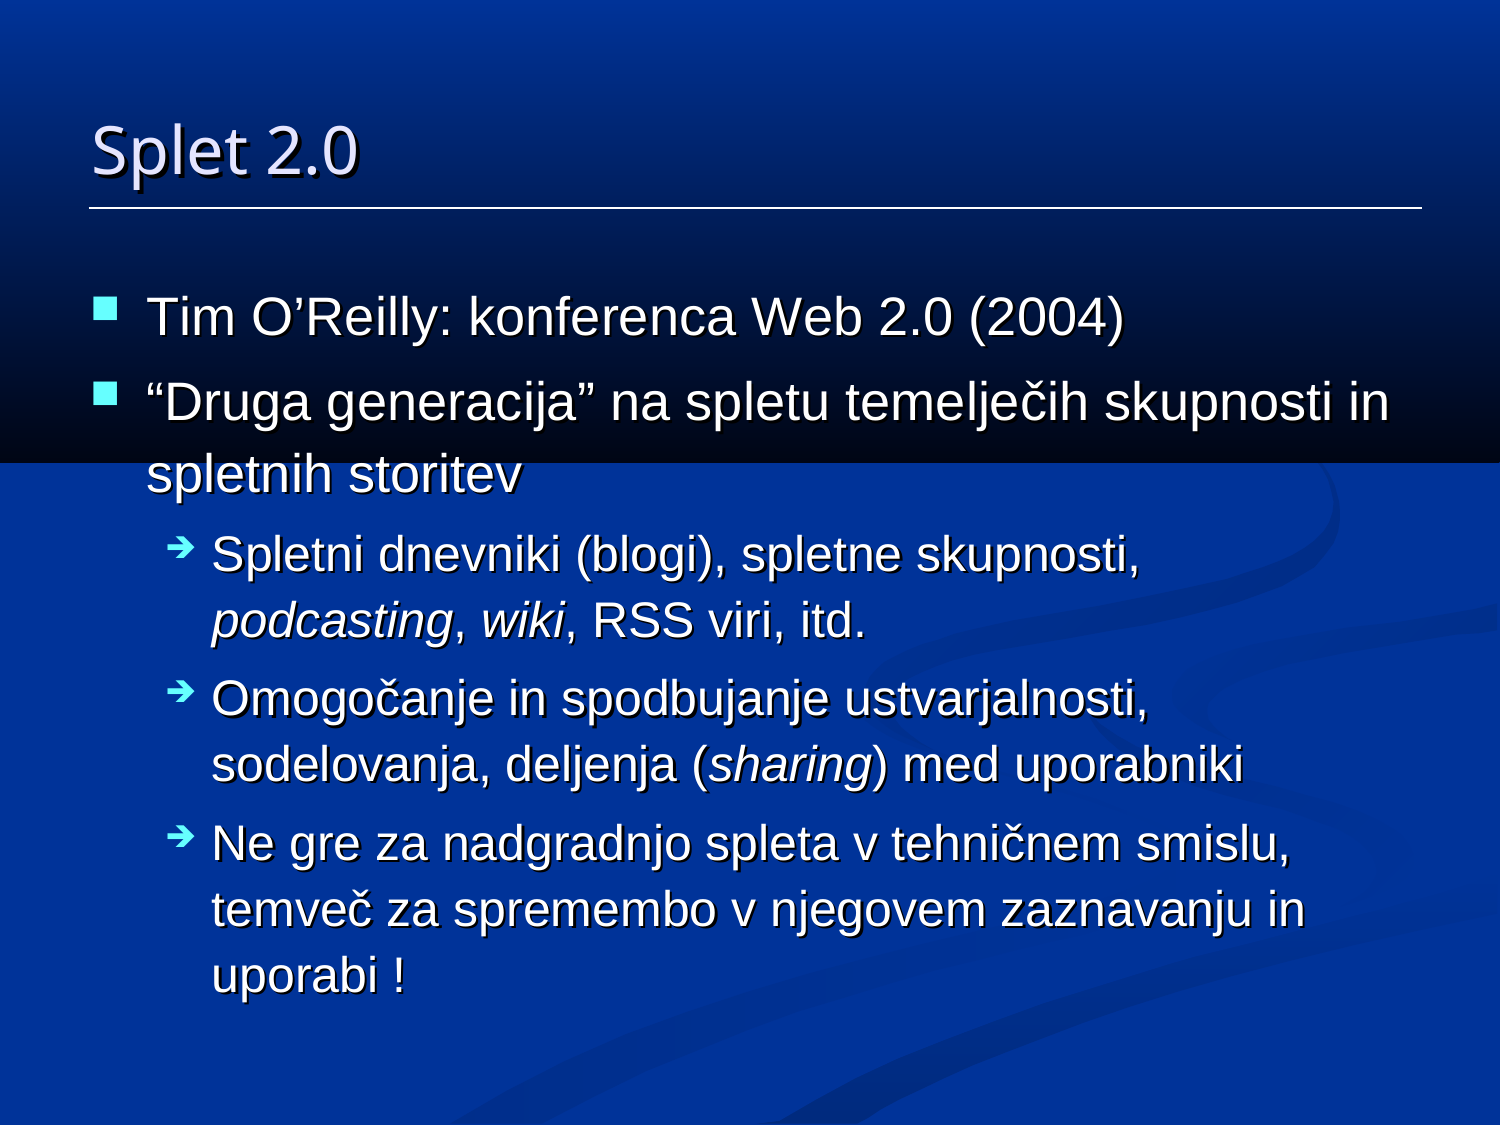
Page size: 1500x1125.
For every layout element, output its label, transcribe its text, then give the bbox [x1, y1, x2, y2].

text_box Splet 2.0 [76, 54, 1412, 242]
list Tim O’Reilly: konferenca Web 2.0 (2004) “Druga generacija” na spletu temelječih skupnosti in spletnih storitev Spletni dnevniki (blogi), spletne skupnosti, podcasting, wiki, RSS viri, itd. Omogočanje in spodbujanje ustvarjalnosti, sodelovanja, deljenja (sharing) med uporabniki Ne gre za nadgradnjo spleta v tehničnem smislu, temveč za spremembo v njegovem zaznavanju in uporabi ! [75, 267, 1426, 1071]
